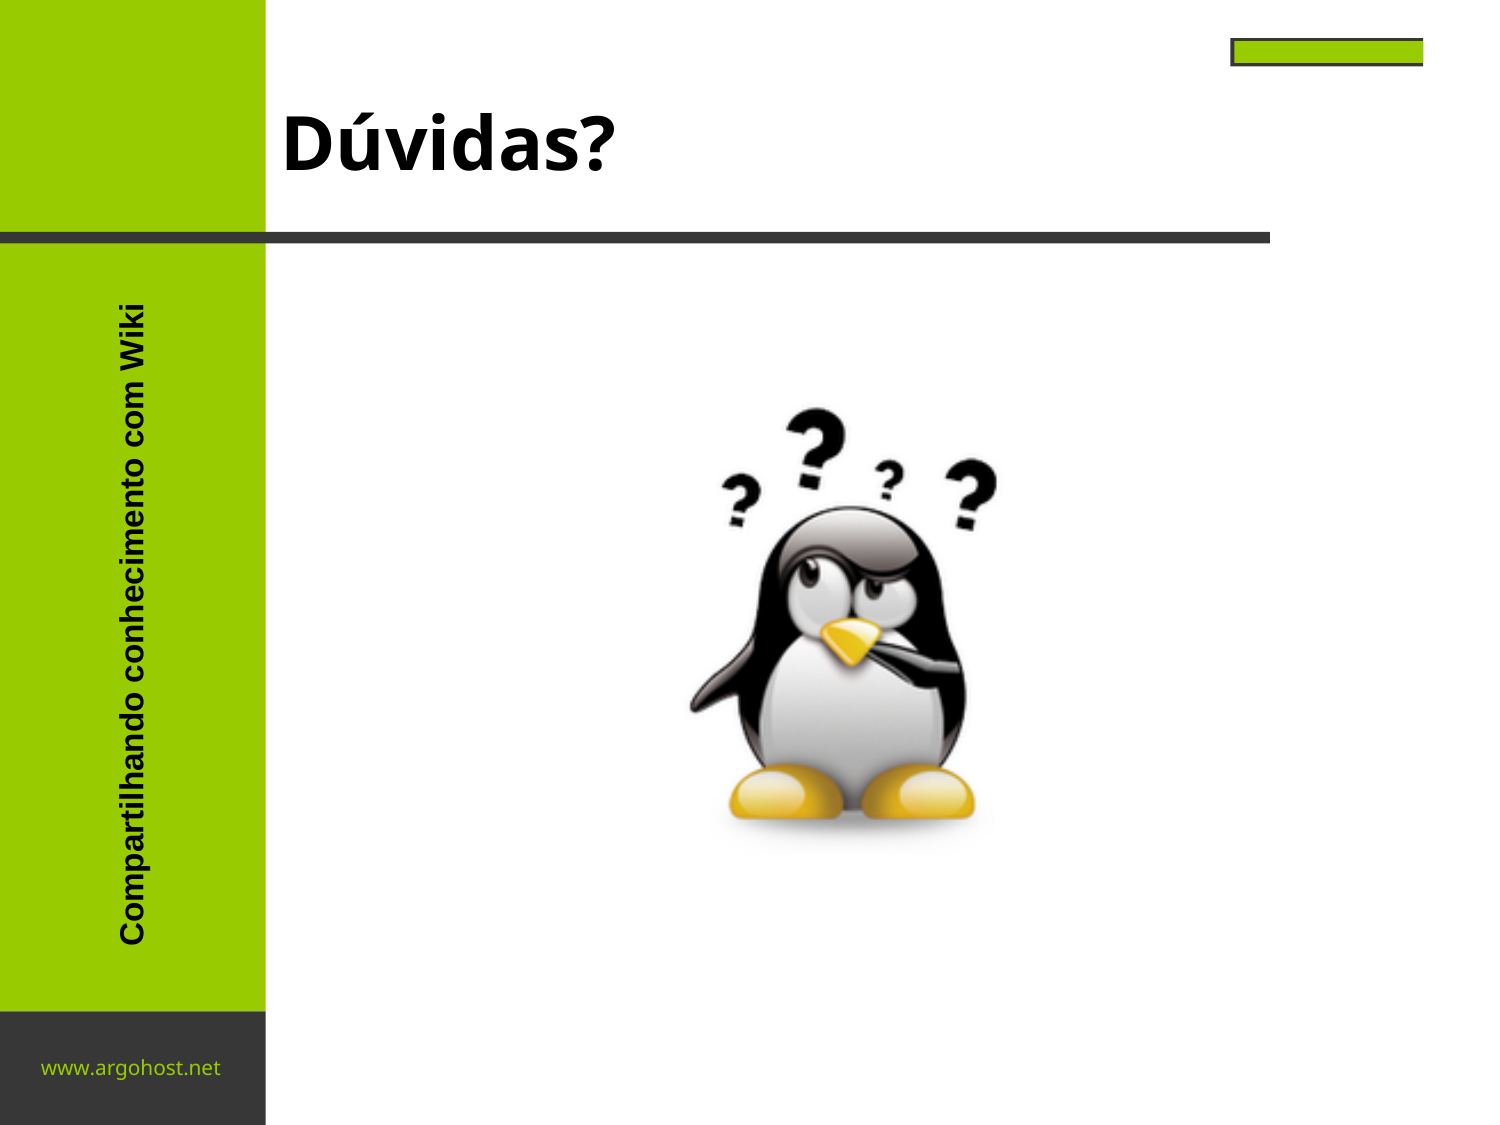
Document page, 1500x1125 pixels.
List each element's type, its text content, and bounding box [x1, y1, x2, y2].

text_box [0, 0, 1270, 1125]
text_box www.argohost.net [26, 1046, 236, 1088]
text_box Compartilhando conhecimento com Wiki [100, 279, 160, 971]
text_box Dúvidas? [265, 88, 1353, 194]
text_box [1230, 38, 1424, 67]
picture [620, 399, 1077, 857]
